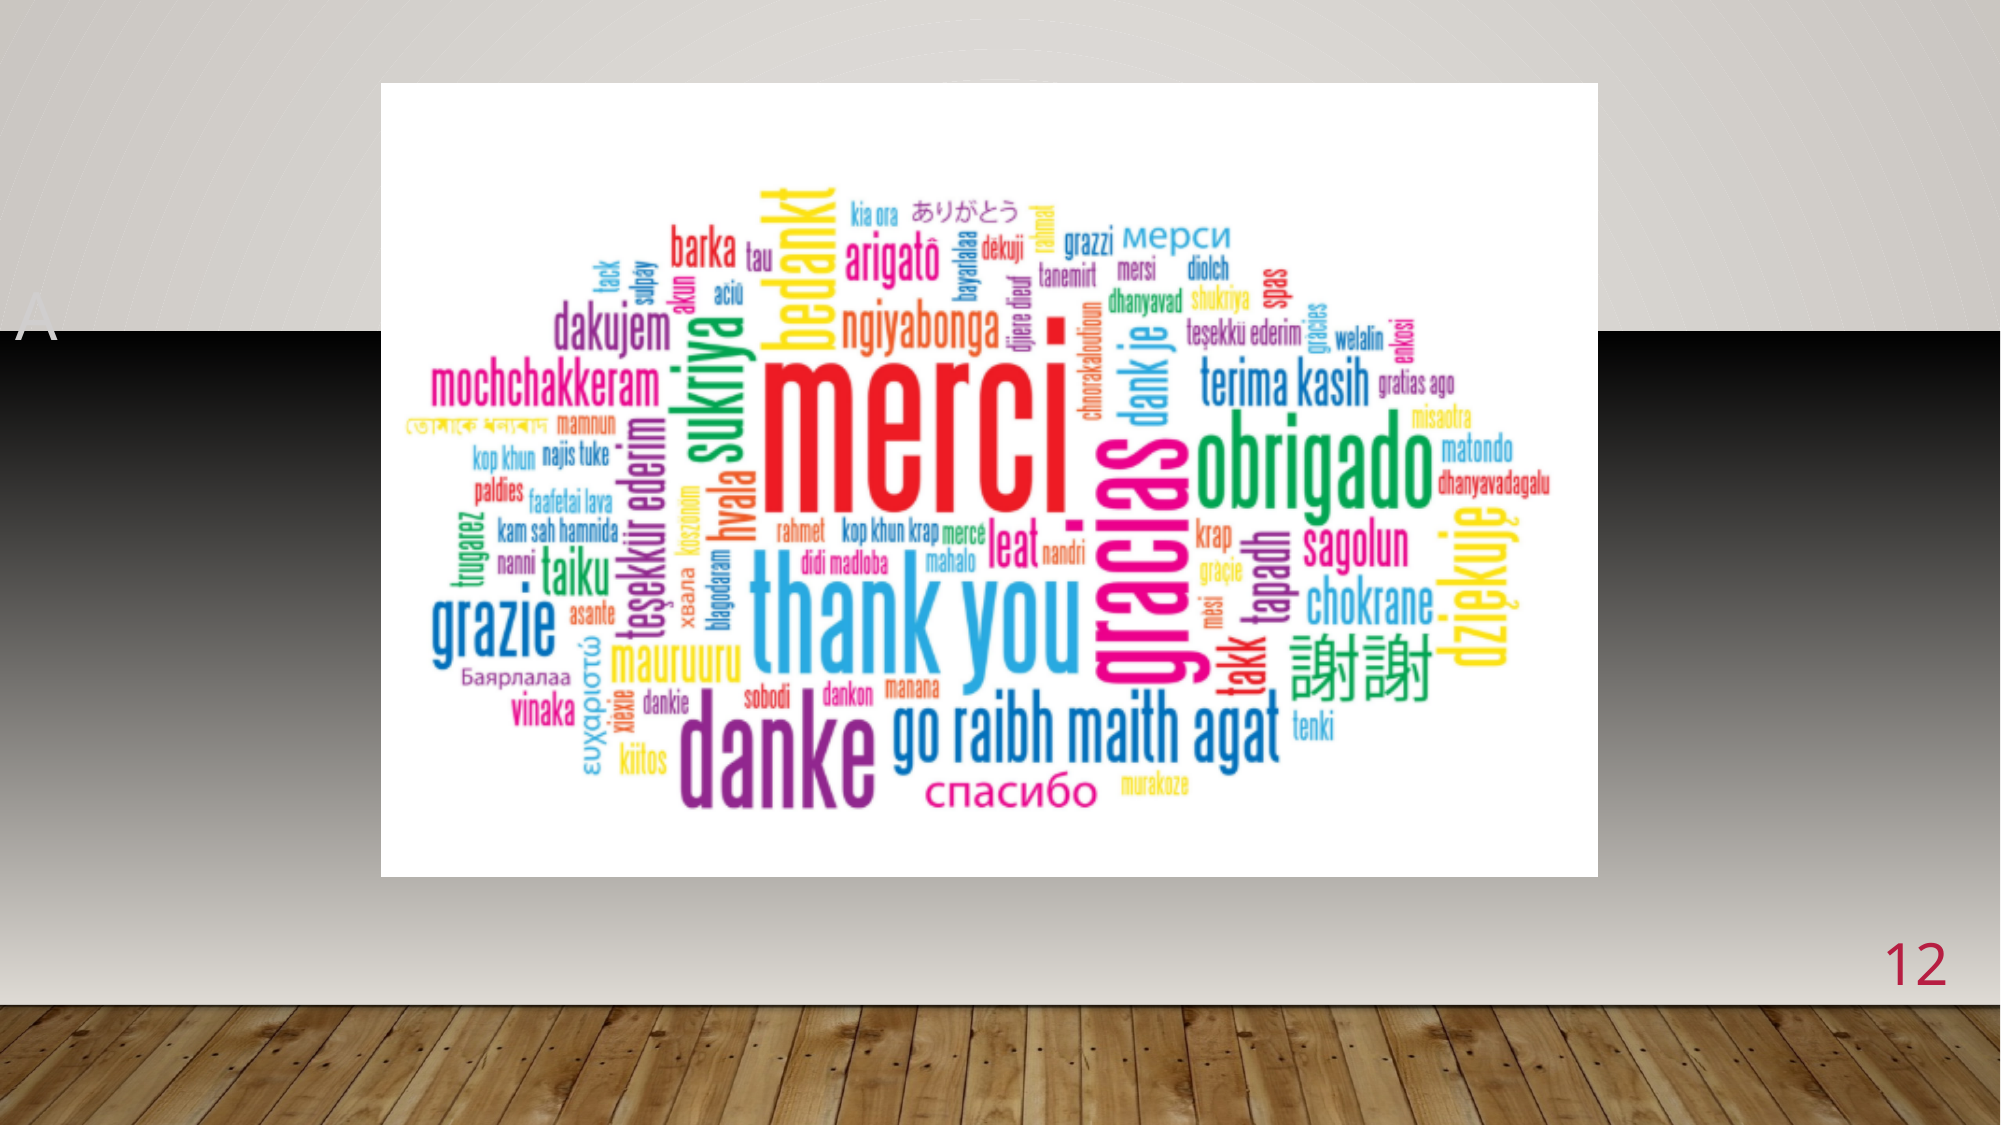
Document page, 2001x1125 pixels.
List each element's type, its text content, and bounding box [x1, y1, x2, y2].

title a [0, 275, 135, 448]
picture [381, 83, 1598, 877]
text_box [1866, 920, 2000, 1003]
